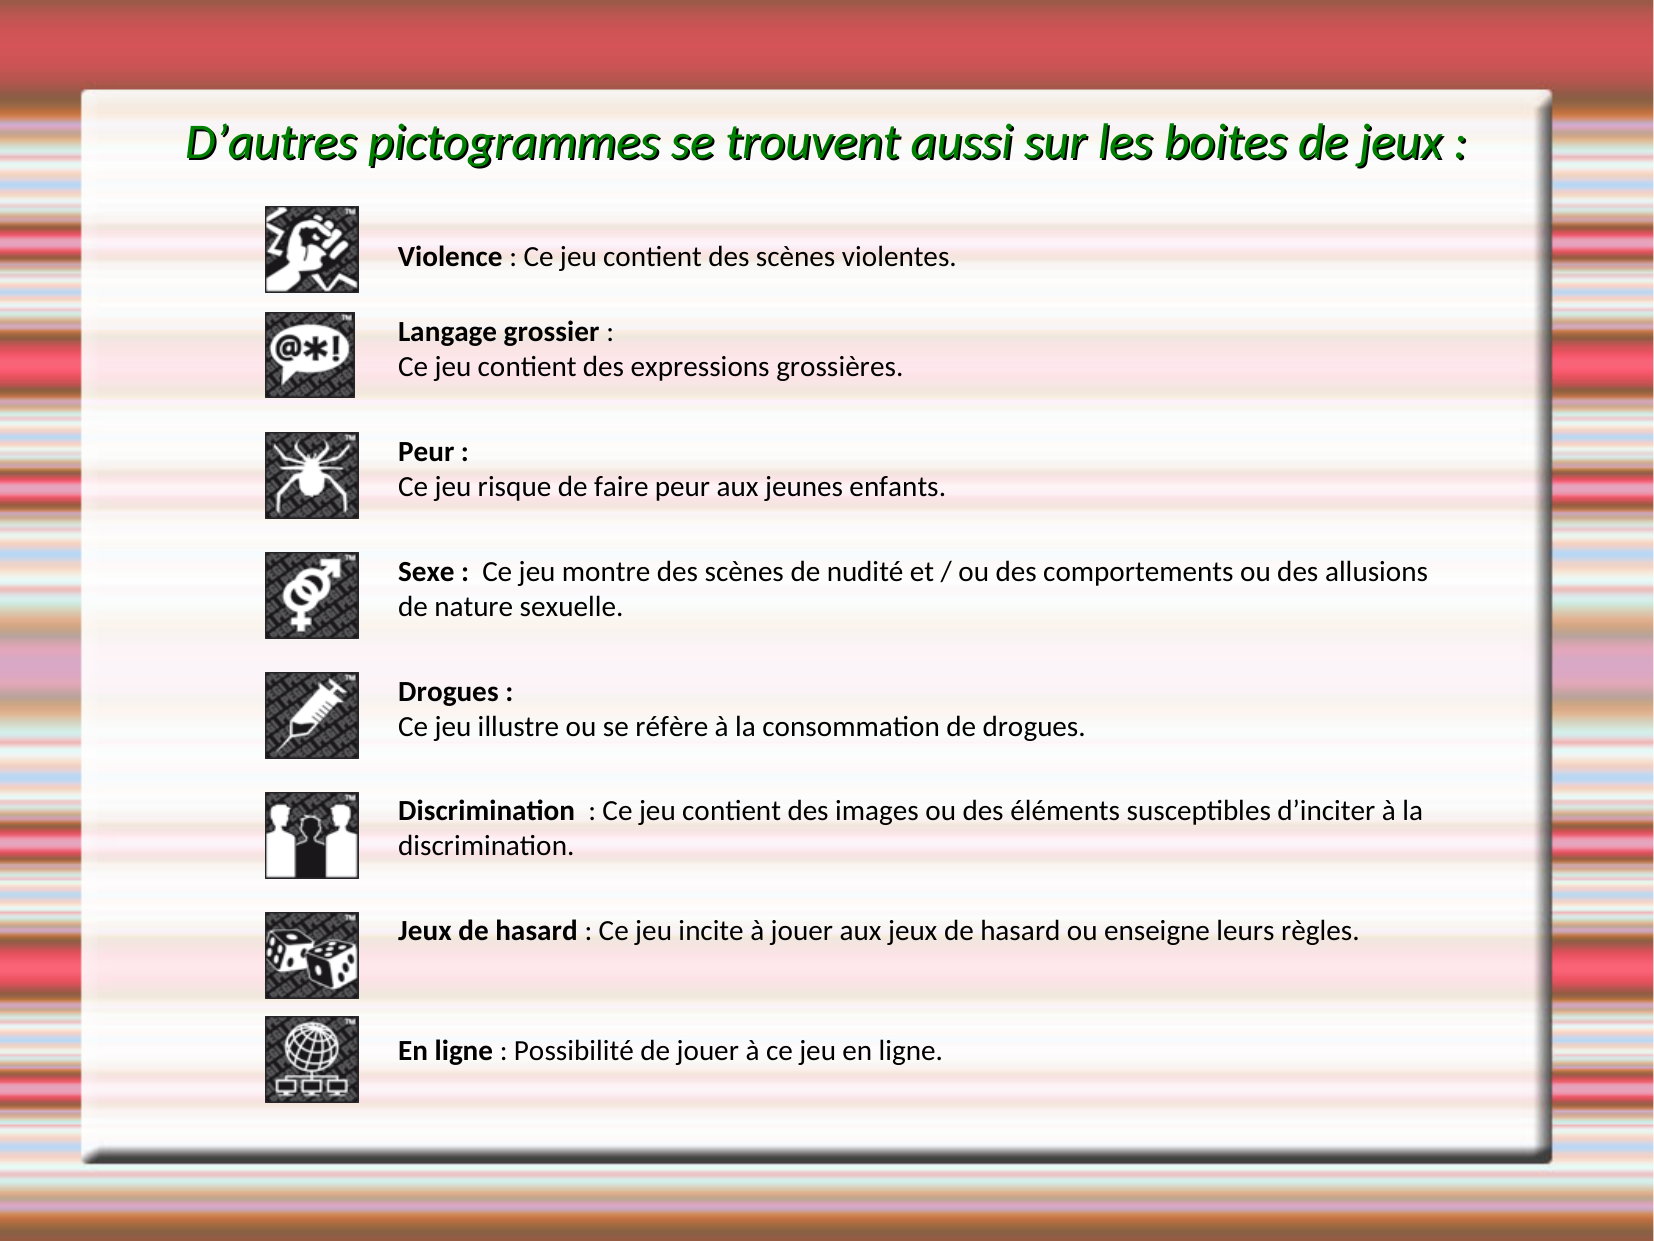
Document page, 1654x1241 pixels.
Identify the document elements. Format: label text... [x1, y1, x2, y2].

text_box Sexe : Ce jeu montre des scènes de nudité et / ou des comportements ou des allusions de nature sexuelle. [383, 536, 1447, 630]
text_box Peur : Ce jeu risque de faire peur aux jeunes enfants. [383, 417, 1447, 510]
text_box Discrimination : Ce jeu contient des images ou des éléments susceptibles d’inciter à la discrimination. [383, 776, 1447, 870]
text_box Jeux de hasard : Ce jeu incite à jouer aux jeux de hasard ou enseigne leurs règles. [383, 896, 1447, 954]
text_box Violence : Ce jeu contient des scènes violentes. [382, 222, 1238, 281]
text_box D’autres pictogrammes se trouvent aussi sur les boites de jeux : [117, 121, 1536, 183]
text_box En ligne : Possibilité de jouer à ce jeu en ligne. [383, 1016, 1447, 1075]
text_box Drogues : Ce jeu illustre ou se réfère à la consommation de drogues. [383, 656, 1447, 750]
picture [0, 0, 1654, 1241]
text_box Langage grossier : Ce jeu contient des expressions grossières. [383, 297, 1447, 390]
